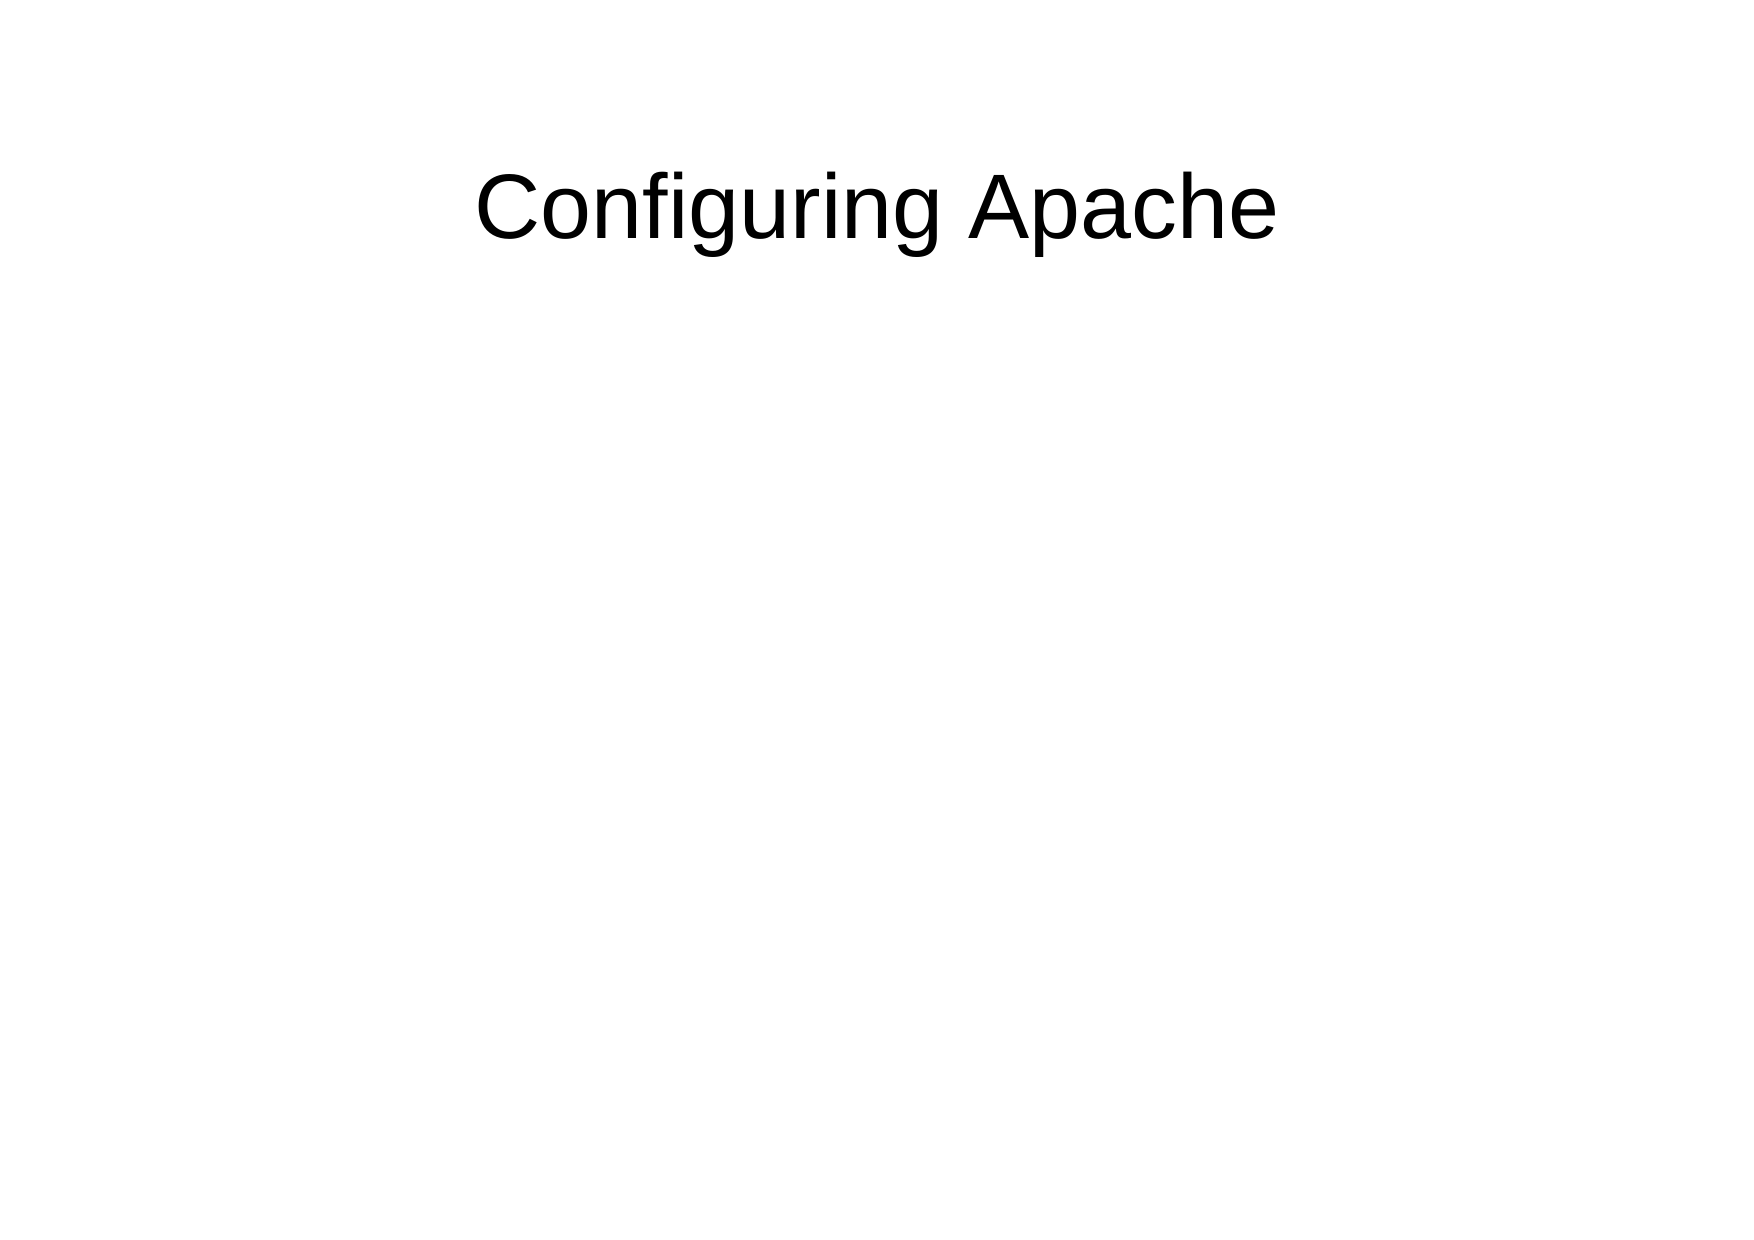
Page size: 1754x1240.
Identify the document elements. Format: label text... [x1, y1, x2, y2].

title Configuring Apache [128, 102, 1627, 310]
